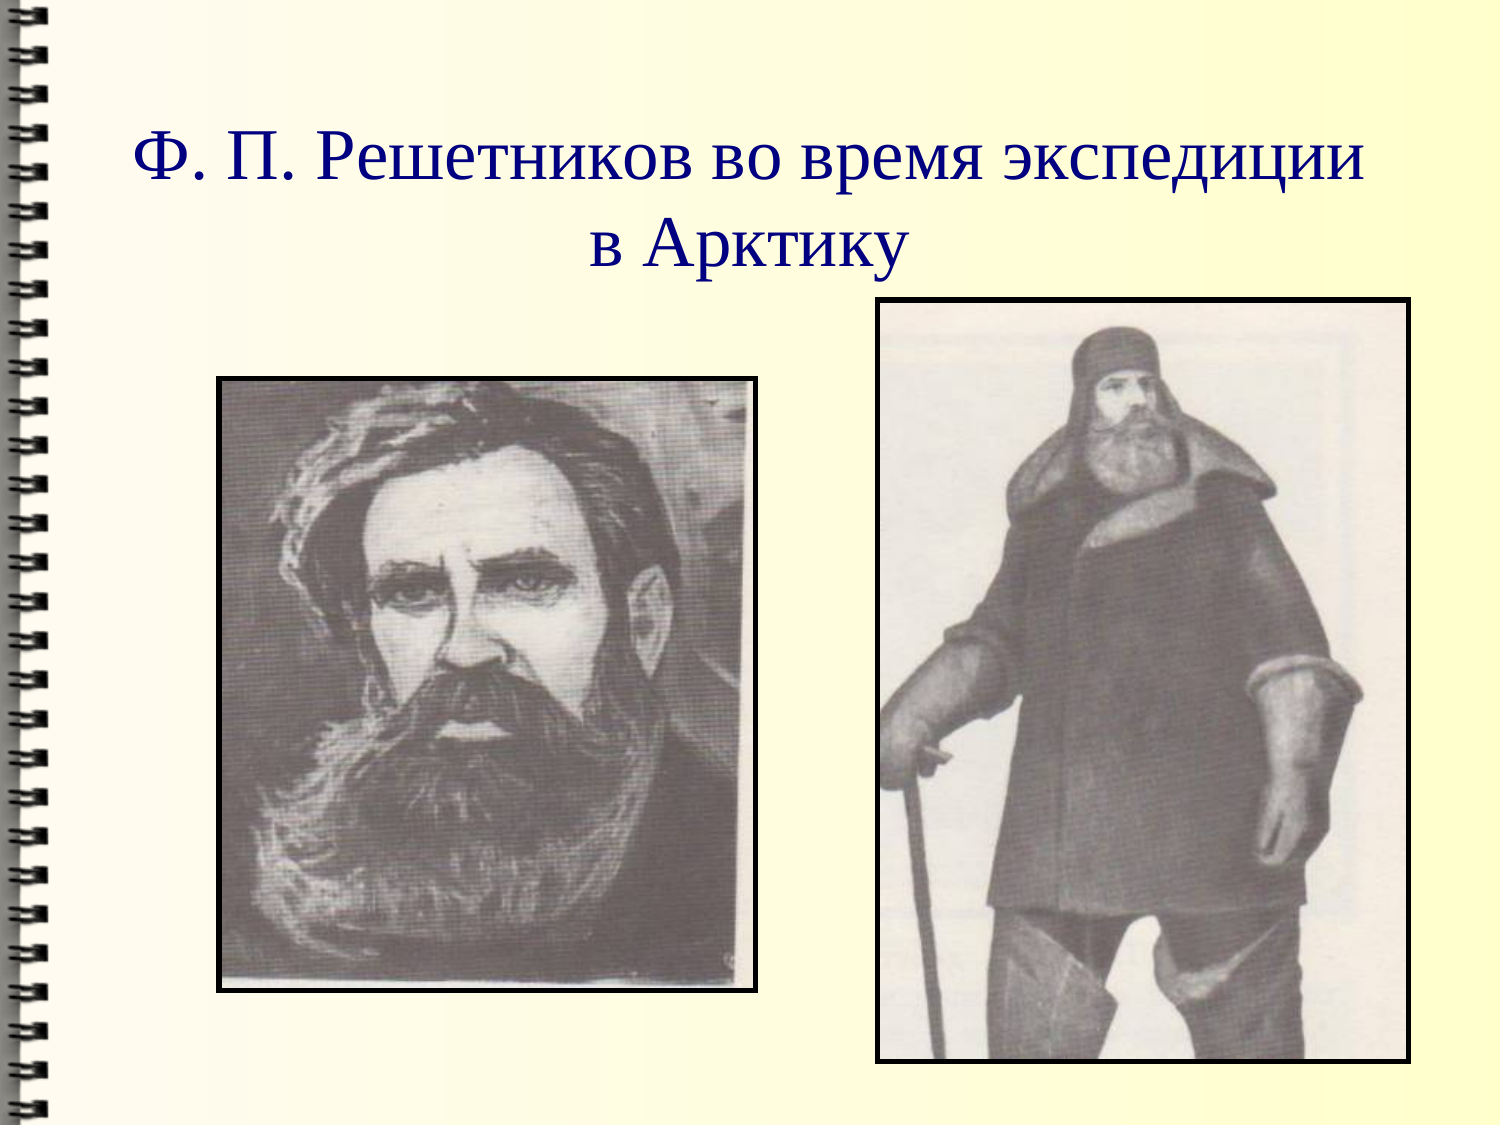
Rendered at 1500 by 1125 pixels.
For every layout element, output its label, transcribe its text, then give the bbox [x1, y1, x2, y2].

title Ф. П. Решетников во время экспедиции в Арктику [112, 98, 1388, 289]
picture [221, 380, 753, 988]
picture [0, 0, 69, 1125]
picture [879, 302, 1406, 1060]
